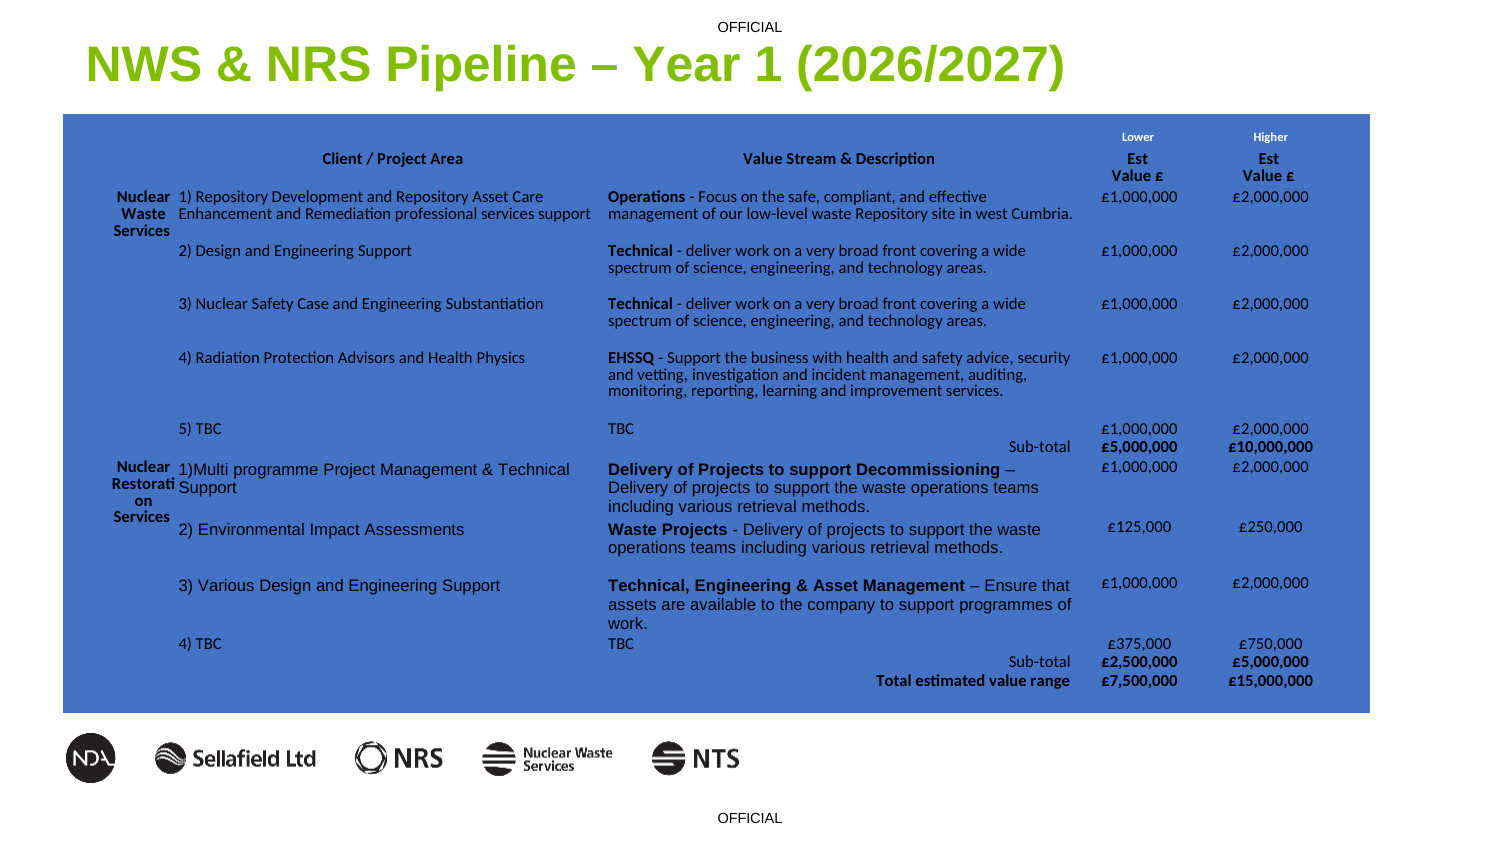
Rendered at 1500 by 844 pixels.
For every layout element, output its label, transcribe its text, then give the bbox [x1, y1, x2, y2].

table_cell 1) Repository Development and Repository Asset Care Enhancement and Remediation professional services support [179, 190, 608, 244]
table_cell [1337, 520, 1370, 576]
table_cell Total estimated value range [608, 674, 1074, 694]
table_cell [63, 132, 109, 152]
table_cell [1337, 132, 1370, 152]
table_cell 4) Radiation Protection Advisors and Health Physics [179, 351, 608, 422]
table_cell £1,000,000 [1074, 460, 1205, 520]
table_cell £2,000,000 [1205, 351, 1337, 422]
table_cell [1337, 460, 1370, 520]
table_cell 5) TBC [179, 422, 608, 440]
table_cell Waste Projects - Delivery of projects to support the waste operations teams including various retrieval methods. [608, 520, 1074, 576]
table_cell Nuclear Restoration Services [109, 460, 179, 655]
table_cell £1,000,000 [1074, 351, 1205, 422]
table_cell Sub-total [608, 655, 1074, 674]
table_cell £7,500,000 [1074, 674, 1205, 694]
table_cell Sub-total [608, 440, 1074, 460]
table_cell [63, 674, 109, 694]
table_cell Client / Project Area [179, 152, 608, 190]
table_header [179, 114, 608, 132]
table_cell £1,000,000 [1074, 297, 1205, 351]
table_cell [1337, 440, 1370, 460]
table_cell Operations - Focus on the safe, compliant, and effective management of our low-level waste Repository site in west Cumbria. [608, 190, 1074, 244]
table_cell 3) Various Design and Engineering Support [179, 576, 608, 637]
table_cell [63, 297, 109, 351]
table_cell £5,000,000 [1205, 655, 1337, 674]
table_header [608, 114, 1074, 132]
table_cell [1337, 244, 1370, 297]
table_cell £2,500,000 [1074, 655, 1205, 674]
table_cell [1337, 152, 1370, 190]
table_cell TBC [608, 637, 1074, 655]
table_cell [63, 576, 109, 637]
table_cell [63, 152, 109, 190]
table_cell £10,000,000 [1205, 440, 1337, 460]
table_cell [63, 440, 109, 460]
table_cell [109, 694, 179, 713]
table_cell [109, 152, 179, 190]
table_cell [63, 694, 109, 713]
table_cell [63, 190, 109, 244]
table_cell £2,000,000 [1205, 576, 1337, 637]
table_cell TBC [608, 422, 1074, 440]
table_cell [109, 132, 179, 152]
table_cell 3) Nuclear Safety Case and Engineering Substantiation [179, 297, 608, 351]
table_cell £2,000,000 [1205, 190, 1337, 244]
table_cell [179, 674, 608, 694]
table_cell [1337, 422, 1370, 440]
table_cell [109, 655, 608, 674]
table_cell [608, 694, 1074, 713]
table_cell [1337, 674, 1370, 694]
table_header [109, 114, 179, 132]
table_cell £375,000 [1074, 637, 1205, 655]
table_cell [1337, 637, 1370, 655]
table_cell Technical - deliver work on a very broad front covering a wide spectrum of science, engineering, and technology areas. [608, 244, 1074, 297]
table_cell 2) Environmental Impact Assessments [179, 520, 608, 576]
table_cell £1,000,000 [1074, 576, 1205, 637]
table_cell Lower [1074, 132, 1205, 152]
table_cell £2,000,000 [1205, 297, 1337, 351]
table_header [1205, 114, 1337, 132]
table_header [63, 114, 109, 132]
table_cell [63, 460, 109, 520]
table_cell Technical, Engineering & Asset Management – Ensure that assets are available to the company to support programmes of work. [608, 576, 1074, 637]
table_cell £1,000,000 [1074, 244, 1205, 297]
table_cell £1,000,000 [1074, 190, 1205, 244]
table_cell Technical - deliver work on a very broad front covering a wide spectrum of science, engineering, and technology areas. [608, 297, 1074, 351]
table_cell [179, 694, 608, 713]
table_cell 1)Multi programme Project Management & Technical Support [179, 460, 608, 520]
table_cell [1205, 694, 1337, 713]
table_header [1337, 114, 1370, 132]
table_cell £2,000,000 [1205, 460, 1337, 520]
table_cell [179, 440, 608, 460]
table_cell [1337, 655, 1370, 674]
table_cell Est Value £ [1205, 152, 1337, 190]
table_cell £1,000,000 [1074, 422, 1205, 440]
table_cell £2,000,000 [1205, 422, 1337, 440]
table_header [1074, 114, 1205, 132]
table_cell Delivery of Projects to support Decommissioning – Delivery of projects to support the waste operations teams including various retrieval methods. [608, 460, 1074, 520]
table_cell [63, 655, 109, 674]
table_cell [63, 244, 109, 297]
table_cell £750,000 [1205, 637, 1337, 655]
table_cell [109, 440, 179, 460]
list NWS & NRS Pipeline – Year 1 (2026/2027) [85, 40, 1115, 98]
table_cell Est Value £ [1074, 152, 1205, 190]
table_cell £250,000 [1205, 520, 1337, 576]
table_cell Nuclear Waste Services [109, 190, 179, 440]
table_cell [179, 132, 608, 152]
table_cell [1337, 351, 1370, 422]
table_cell [1337, 694, 1370, 713]
table_cell [63, 422, 109, 440]
table_cell [608, 132, 1074, 152]
table_cell Value Stream & Description [608, 152, 1074, 190]
table_cell £125,000 [1074, 520, 1205, 576]
table_cell [63, 351, 109, 422]
table_cell £15,000,000 [1205, 674, 1337, 694]
table_cell EHSSQ - Support the business with health and safety advice, security and vetting, investigation and incident management, auditing, monitoring, reporting, learning and improvement services. [608, 351, 1074, 422]
table_cell [63, 520, 109, 576]
table_cell [1074, 694, 1205, 713]
table_cell Higher [1205, 132, 1337, 152]
table_cell [63, 637, 109, 655]
table_cell £5,000,000 [1074, 440, 1205, 460]
table_cell 2) Design and Engineering Support [179, 244, 608, 297]
table_cell [1337, 576, 1370, 637]
table_cell [1337, 190, 1370, 244]
table_cell [109, 674, 179, 694]
table_cell 4) TBC [179, 637, 608, 655]
table_cell £2,000,000 [1205, 244, 1337, 297]
table_cell [1337, 297, 1370, 351]
